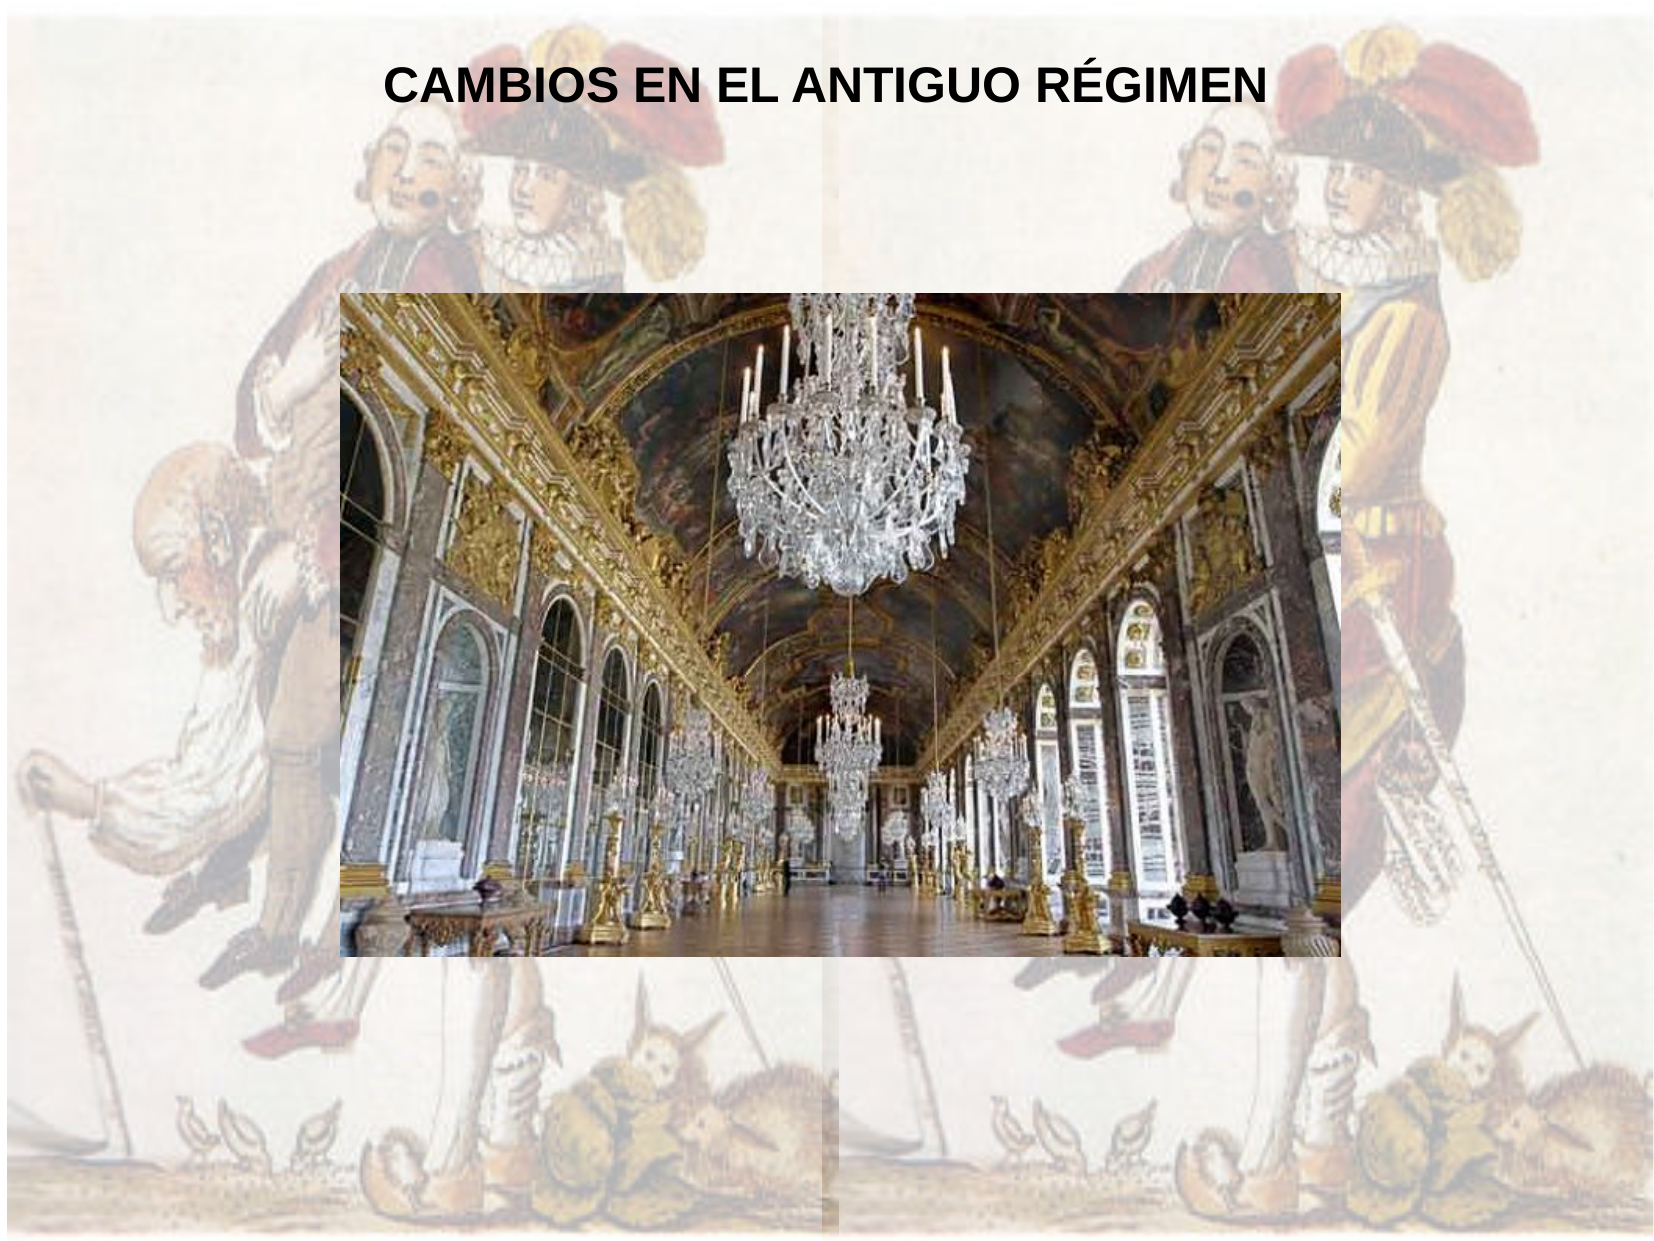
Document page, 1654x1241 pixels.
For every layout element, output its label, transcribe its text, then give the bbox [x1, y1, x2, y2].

text_box CAMBIOS EN EL ANTIGUO RÉGIMEN [368, 49, 1285, 122]
picture [7, 3, 1654, 1241]
